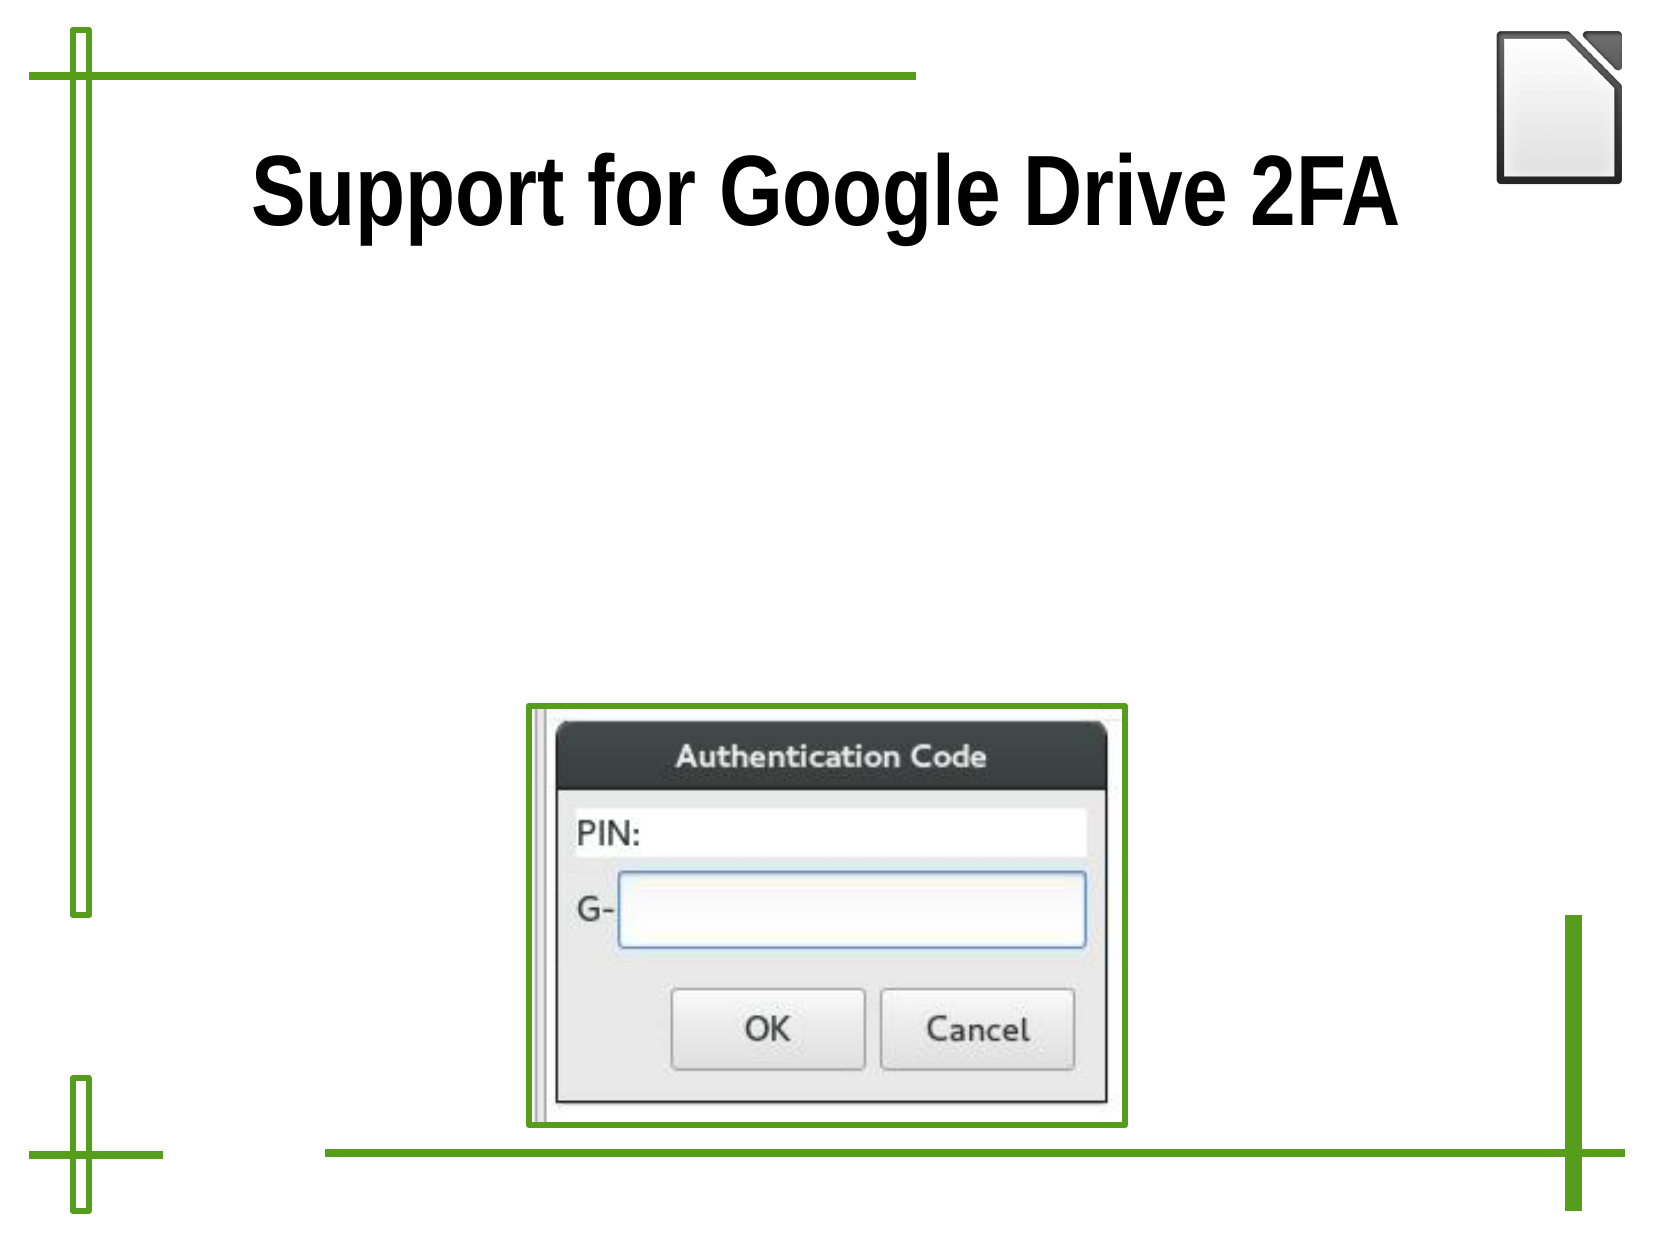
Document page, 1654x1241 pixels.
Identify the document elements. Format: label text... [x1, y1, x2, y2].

picture [1494, 29, 1624, 186]
title Support for Google Drive 2FA [118, 118, 1536, 260]
picture [531, 708, 1122, 1123]
